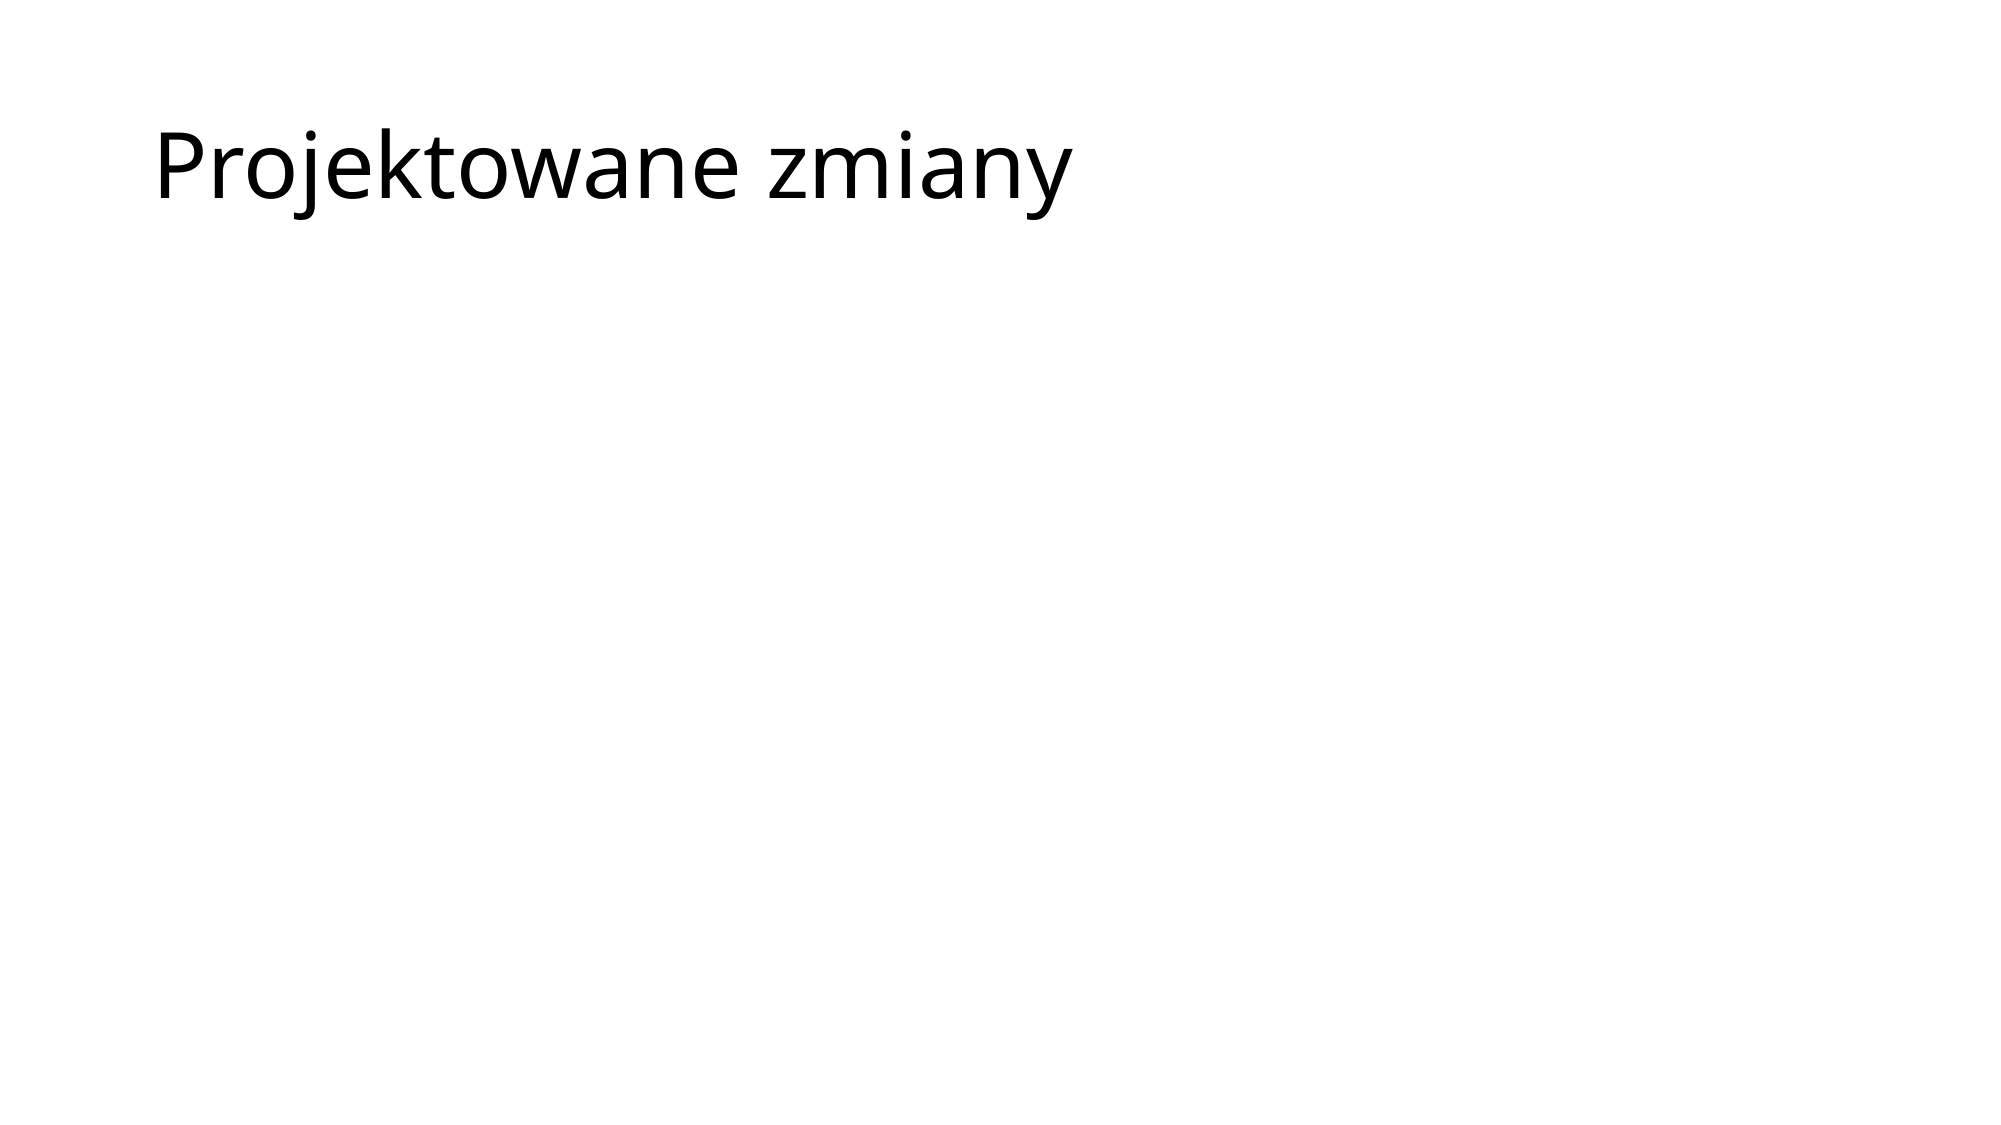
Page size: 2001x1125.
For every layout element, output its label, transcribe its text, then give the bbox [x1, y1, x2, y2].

title Projektowane zmiany [137, 59, 1863, 278]
